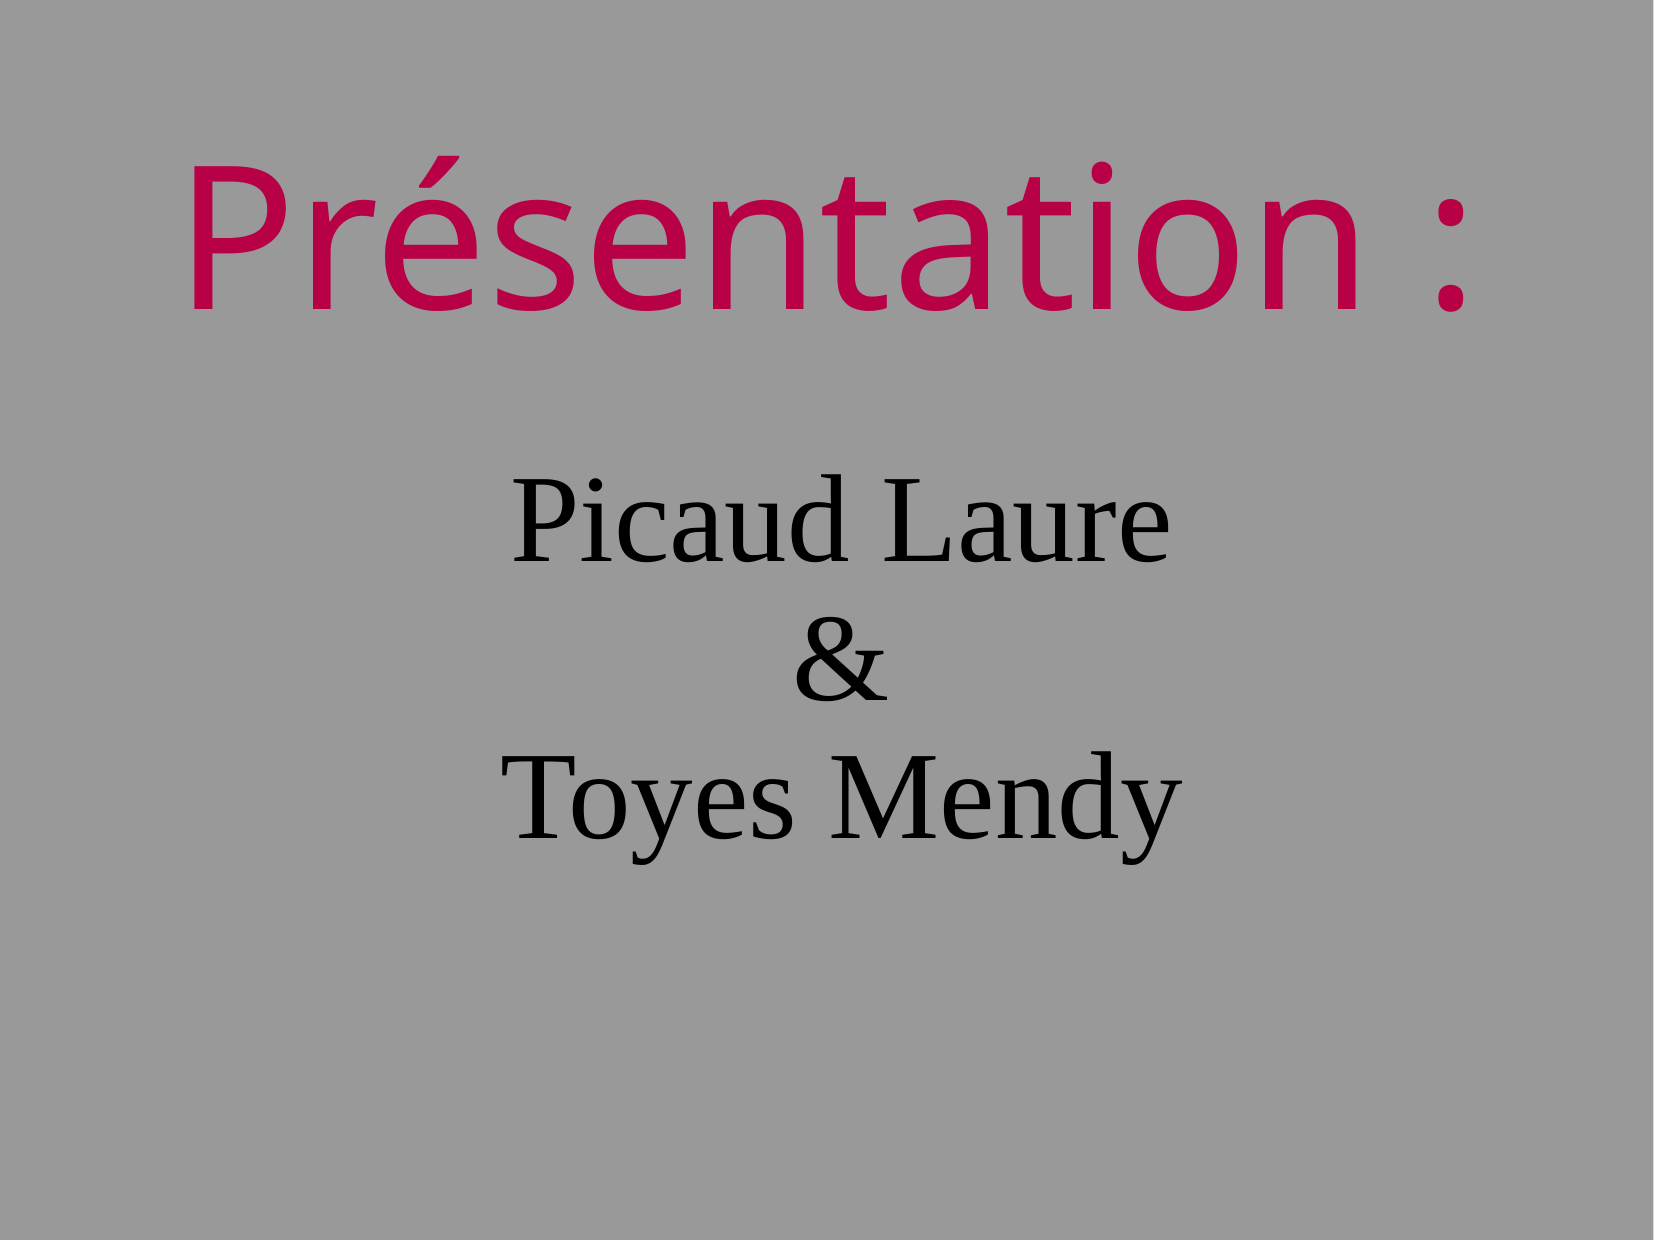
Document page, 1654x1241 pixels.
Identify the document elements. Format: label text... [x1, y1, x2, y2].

text_box Présentation : [88, 88, 1565, 340]
text_box Picaud Laure & Toyes Mendy [118, 442, 1565, 874]
